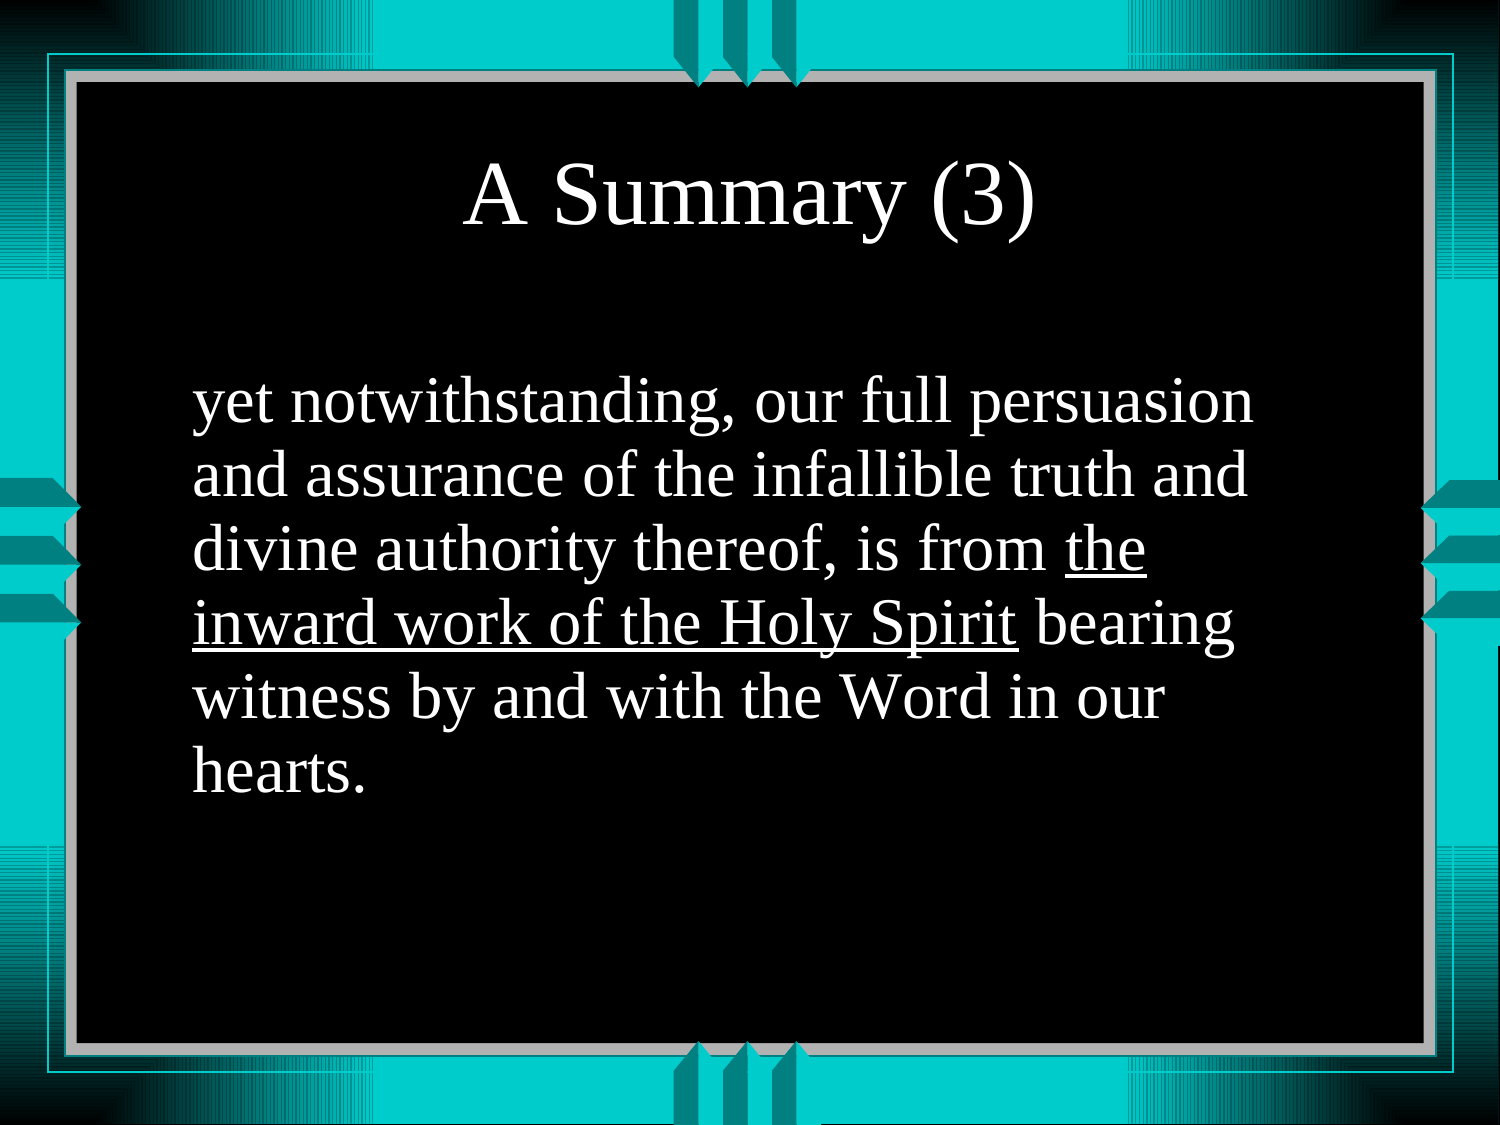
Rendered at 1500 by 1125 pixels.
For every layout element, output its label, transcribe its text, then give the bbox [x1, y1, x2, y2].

text_box yet notwithstanding, our full persuasion and assurance of the infallible truth and divine authority thereof, is from the inward work of the Holy Spirit bearing witness by and with the Word in our hearts. [177, 355, 1332, 815]
title A Summary (3) [112, 99, 1388, 288]
